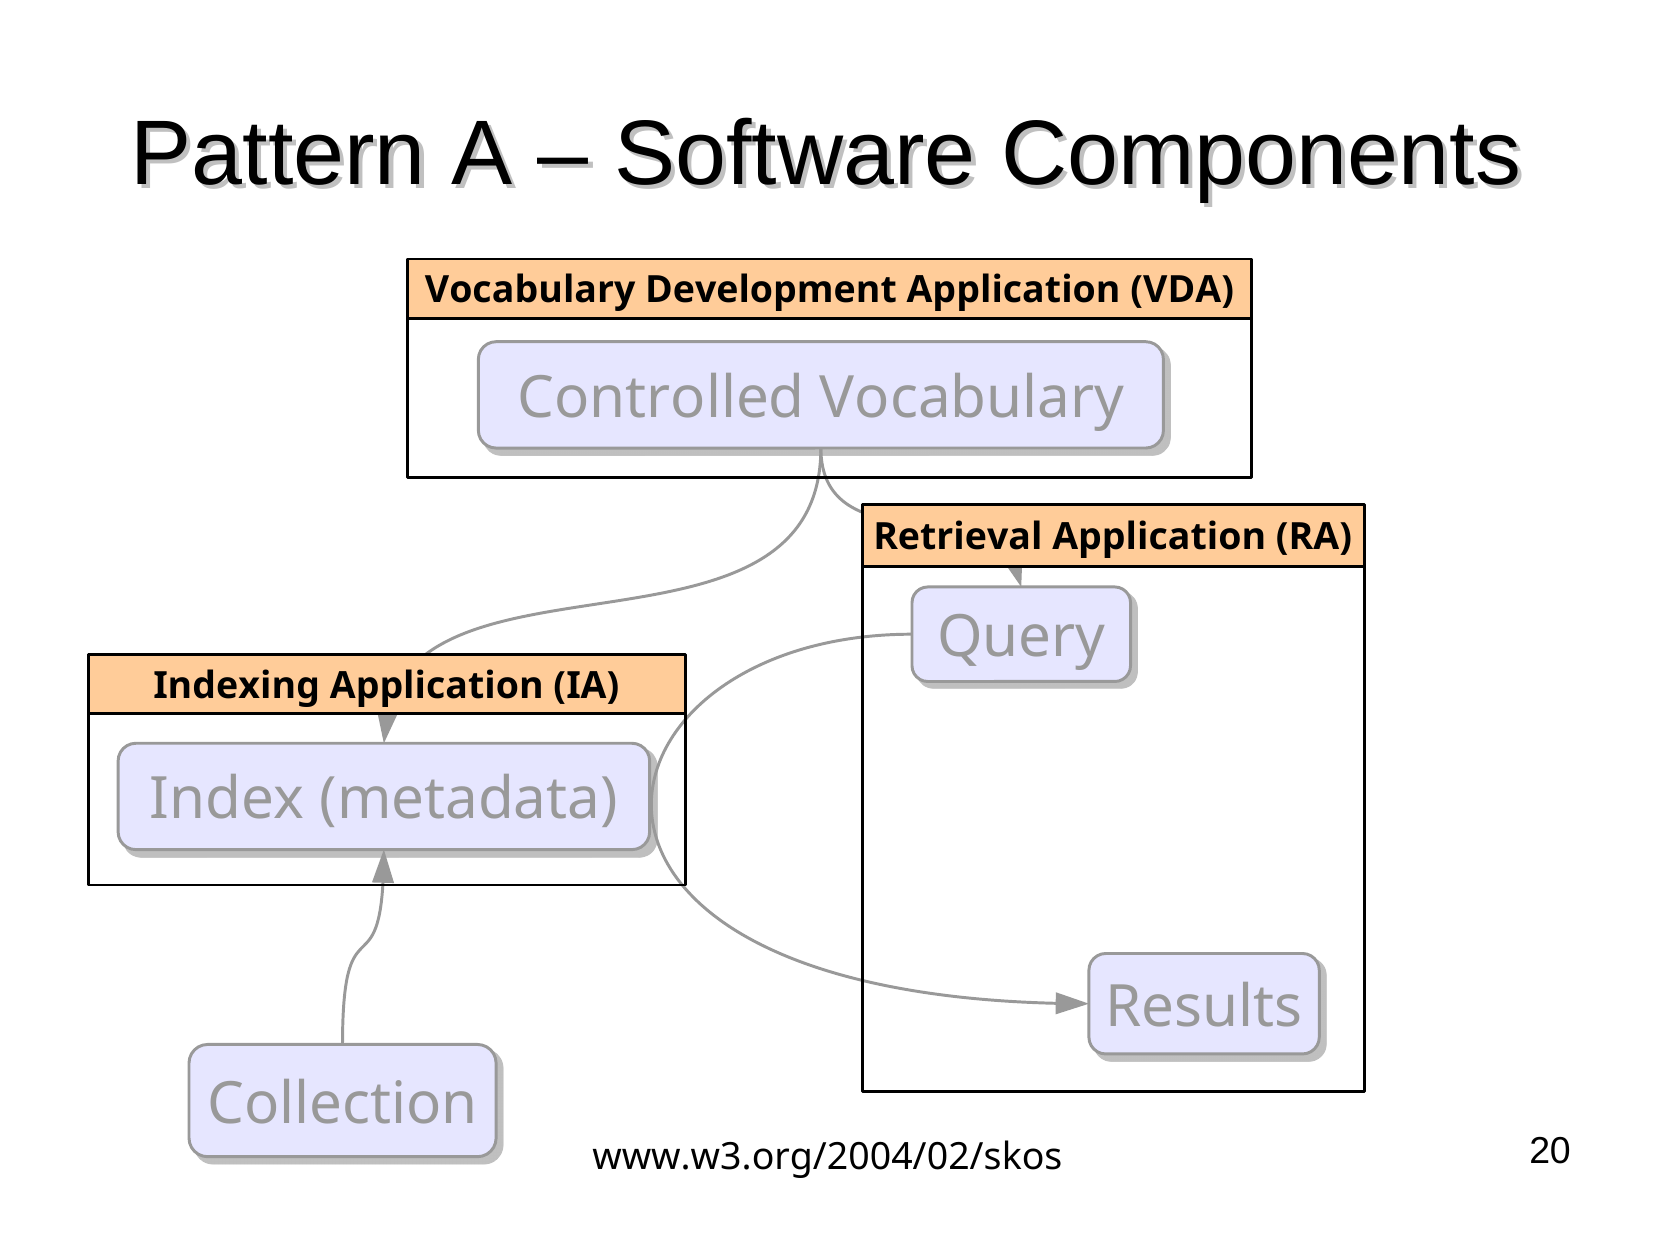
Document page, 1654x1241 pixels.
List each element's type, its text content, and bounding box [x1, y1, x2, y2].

text_box Results [1088, 953, 1320, 1054]
text_box Vocabulary Development Application (VDA) [407, 259, 1252, 319]
text_box Indexing Application (IA) [88, 654, 686, 714]
text_box Collection [188, 1044, 497, 1157]
title Pattern A – Software Components [82, 49, 1571, 257]
text_box Query [911, 586, 1131, 682]
text_box Controlled Vocabulary [478, 341, 1164, 449]
text_box Index (metadata) [118, 743, 650, 850]
text_box Retrieval Application (RA) [862, 504, 1365, 567]
